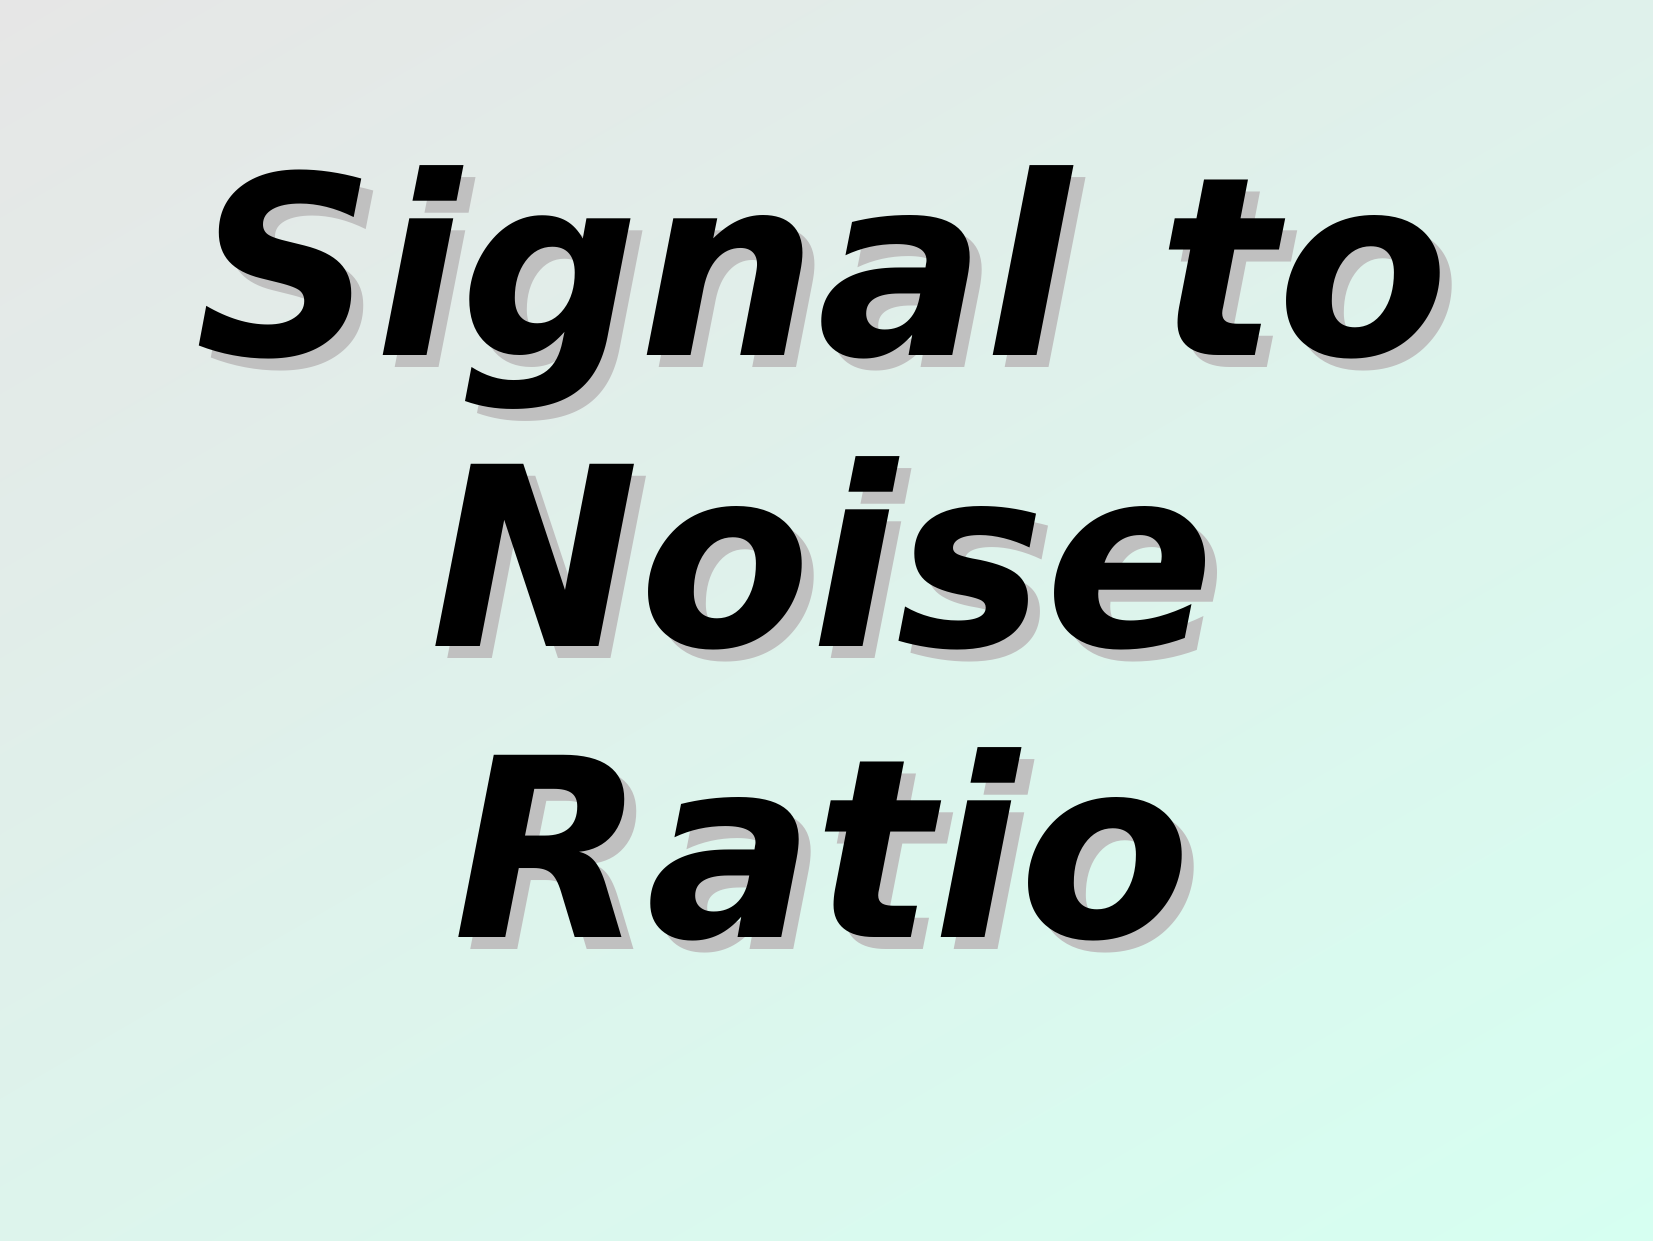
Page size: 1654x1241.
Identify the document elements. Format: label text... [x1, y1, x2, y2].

title Signal to Noise Ratio [117, 123, 1529, 997]
